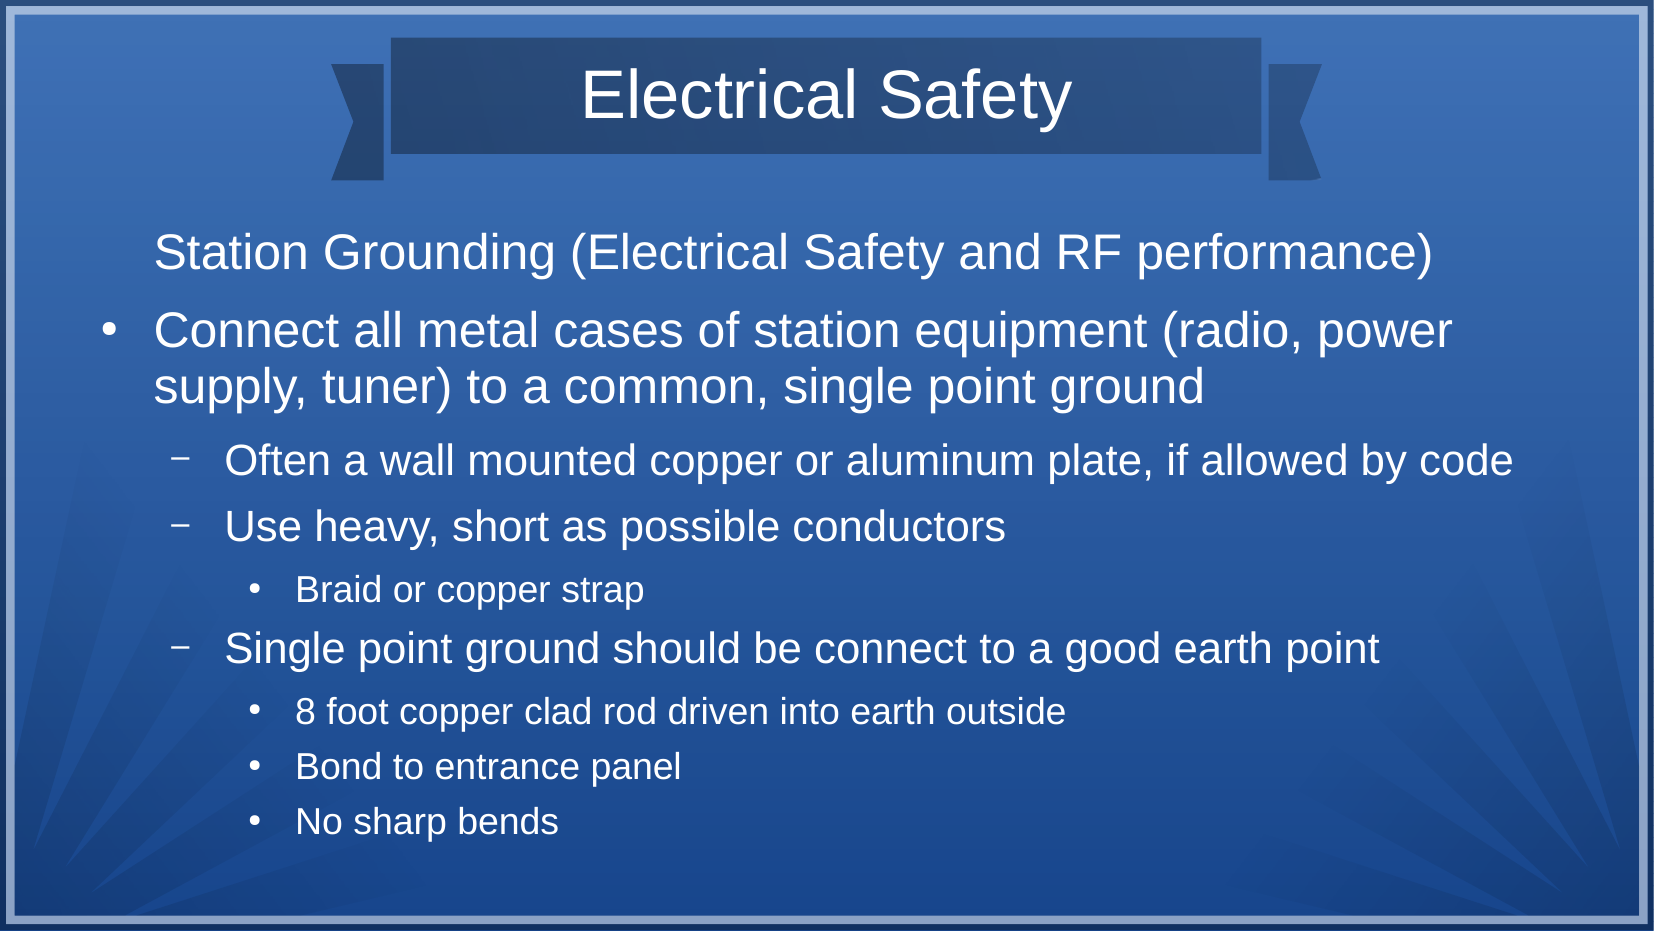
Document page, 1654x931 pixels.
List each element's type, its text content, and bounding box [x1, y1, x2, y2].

list Station Grounding (Electrical Safety and RF performance) Connect all metal cases of station equipment (radio, power supply, tuner) to a common, single point ground Often a wall mounted copper or aluminum plate, if allowed by code Use heavy, short as possible conductors Braid or copper strap Single point ground should be connect to a good earth point 8 foot copper clad rod driven into earth outside Bond to entrance panel No sharp bends [82, 224, 1571, 901]
title Electrical Safety [389, 35, 1264, 154]
